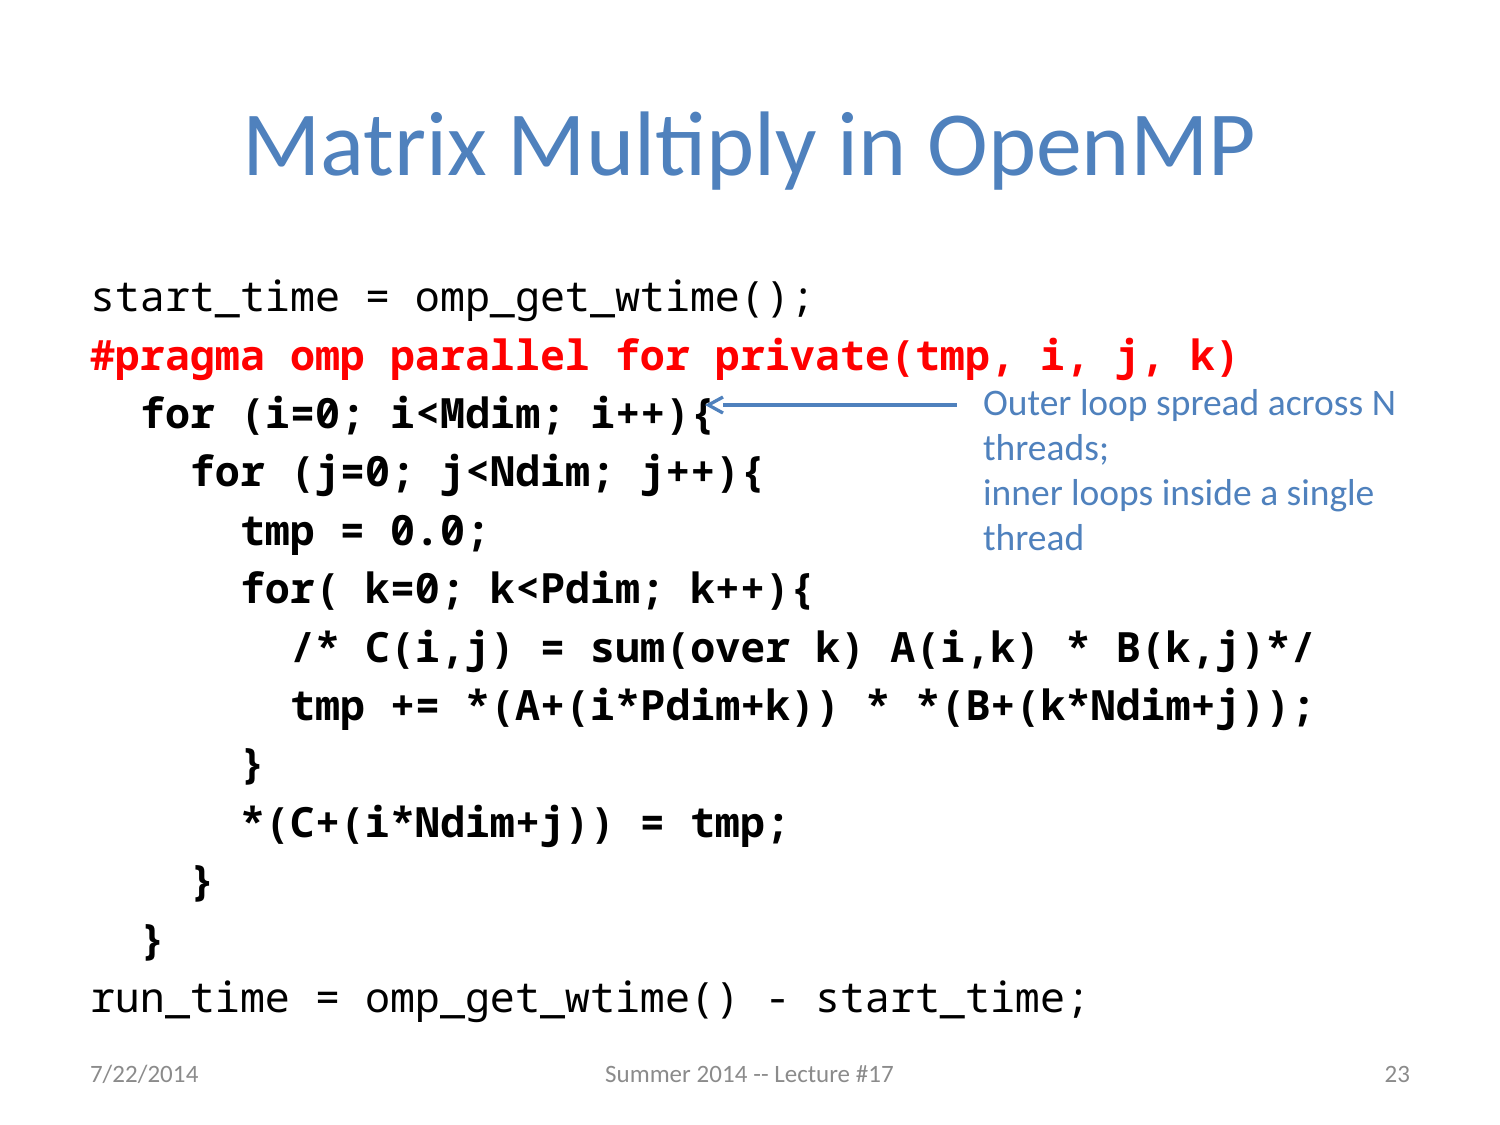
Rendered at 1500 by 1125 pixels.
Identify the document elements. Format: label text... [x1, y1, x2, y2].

footer Summer 2014 -- Lecture #17 [512, 1042, 988, 1103]
text_box Outer loop spread across N threads; inner loops inside a single thread [968, 370, 1436, 566]
slide_number 7/22/2014 [75, 1042, 425, 1103]
slide_number <number> [1074, 1042, 1425, 1103]
list start_time = omp_get_wtime(); #pragma omp parallel for private(tmp, i, j, k) for (i=0; i<Mdim; i++){ for (j=0; j<Ndim; j++){ tmp = 0.0; for( k=0; k<Pdim; k++){ /* C(i,j) = sum(over k) A(i,k) * B(k,j)*/ tmp += *(A+(i*Pdim+k)) * *(B+(k*Ndim+j)); } *(C+(i*Ndim+j)) = tmp; } } run_time = omp_get_wtime() - start_time; [75, 262, 1425, 1073]
title Matrix Multiply in OpenMP [75, 45, 1425, 233]
